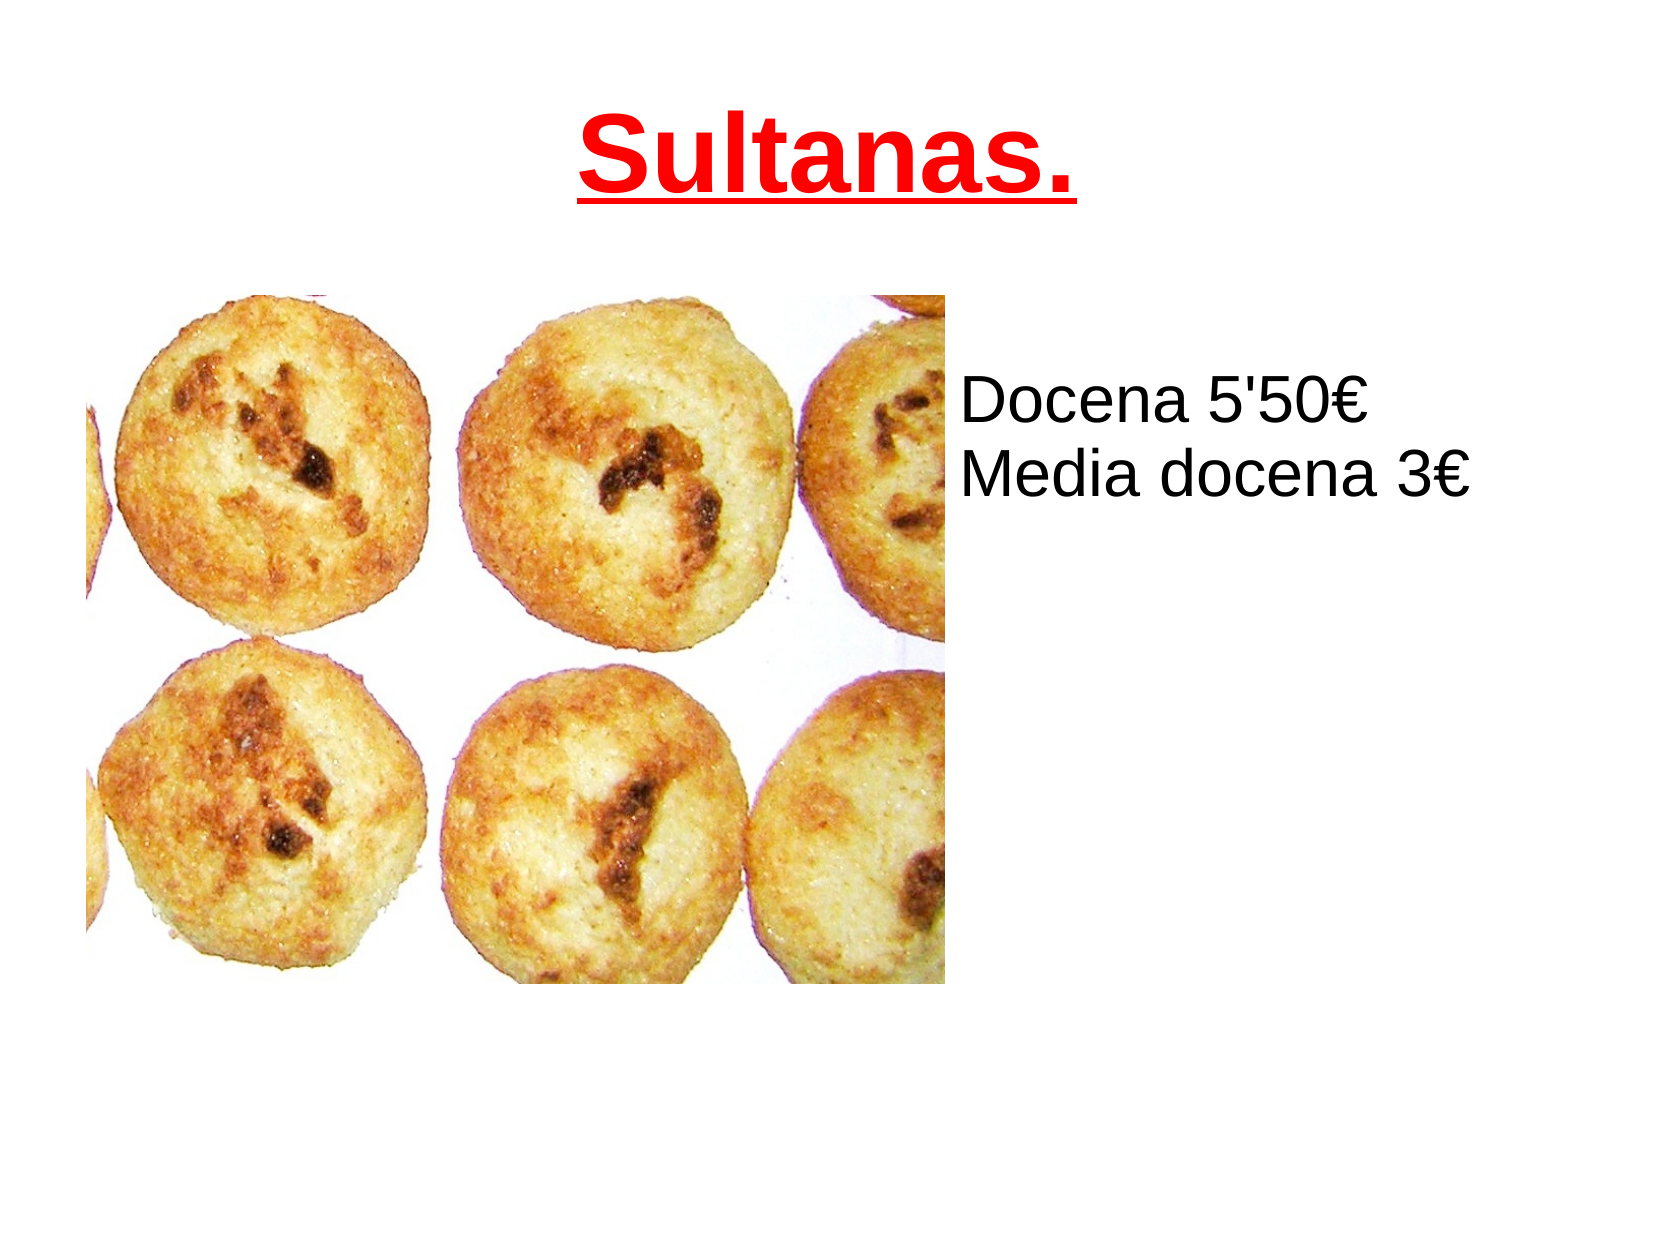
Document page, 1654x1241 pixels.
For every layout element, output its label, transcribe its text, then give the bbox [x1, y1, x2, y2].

text_box Docena 5'50€ Media docena 3€ [945, 354, 1536, 519]
title Sultanas. [82, 56, 1571, 250]
picture [86, 295, 945, 984]
